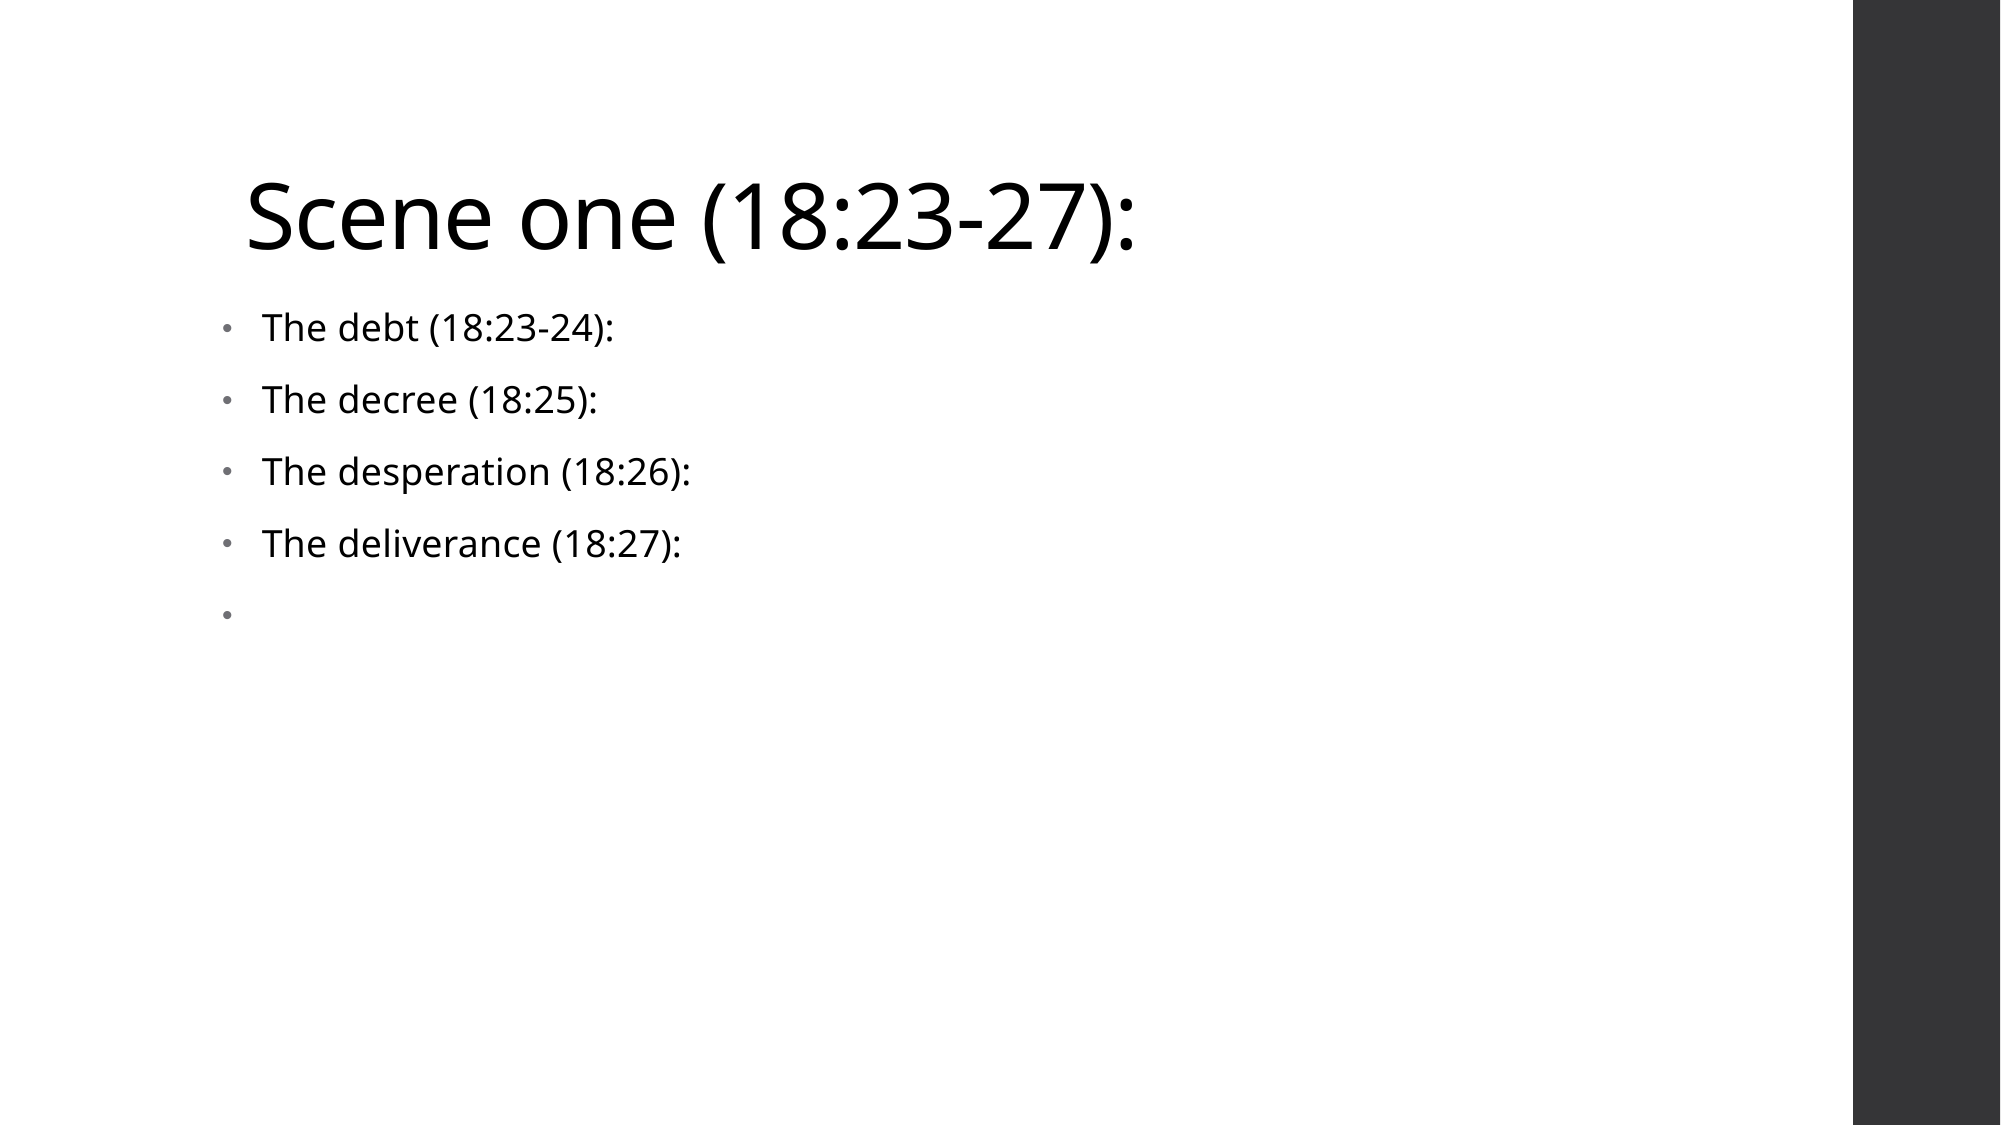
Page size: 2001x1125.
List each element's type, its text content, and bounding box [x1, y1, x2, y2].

list The debt (18:23-24): The decree (18:25): The desperation (18:26): The deliverance (18:27): [206, 299, 1617, 1014]
title Scene one (18:23-27): [206, 60, 1797, 278]
